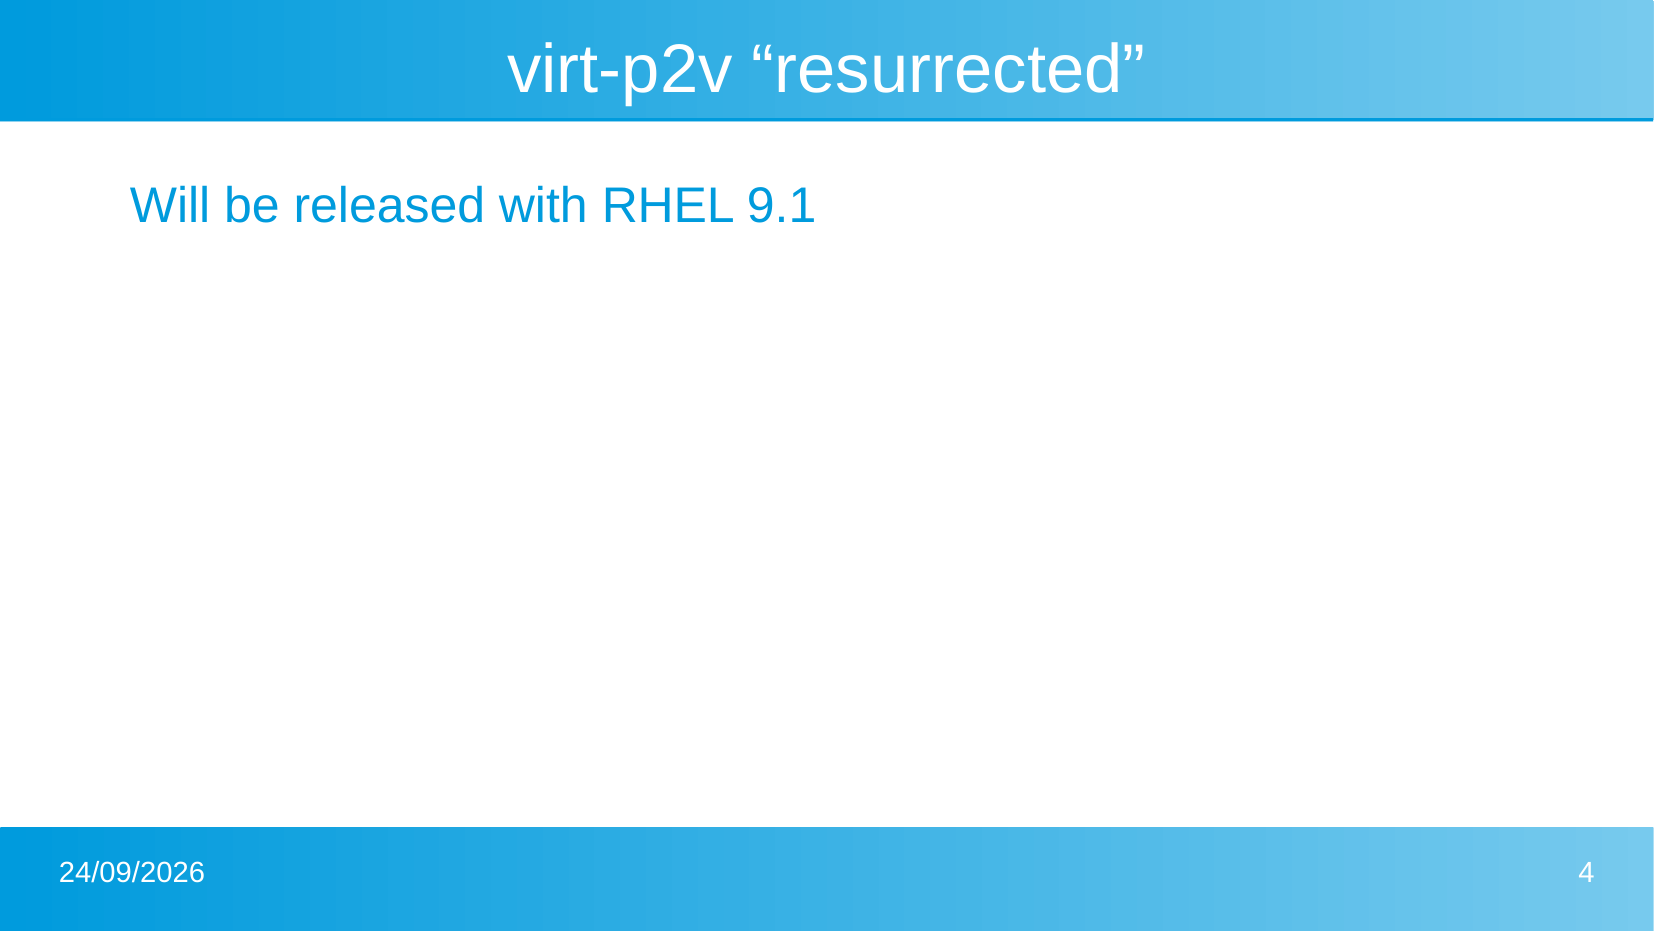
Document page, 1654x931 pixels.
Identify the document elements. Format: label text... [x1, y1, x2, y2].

title virt-p2v “resurrected” [59, 29, 1595, 108]
list Will be released with RHEL 9.1 [59, 177, 1595, 768]
